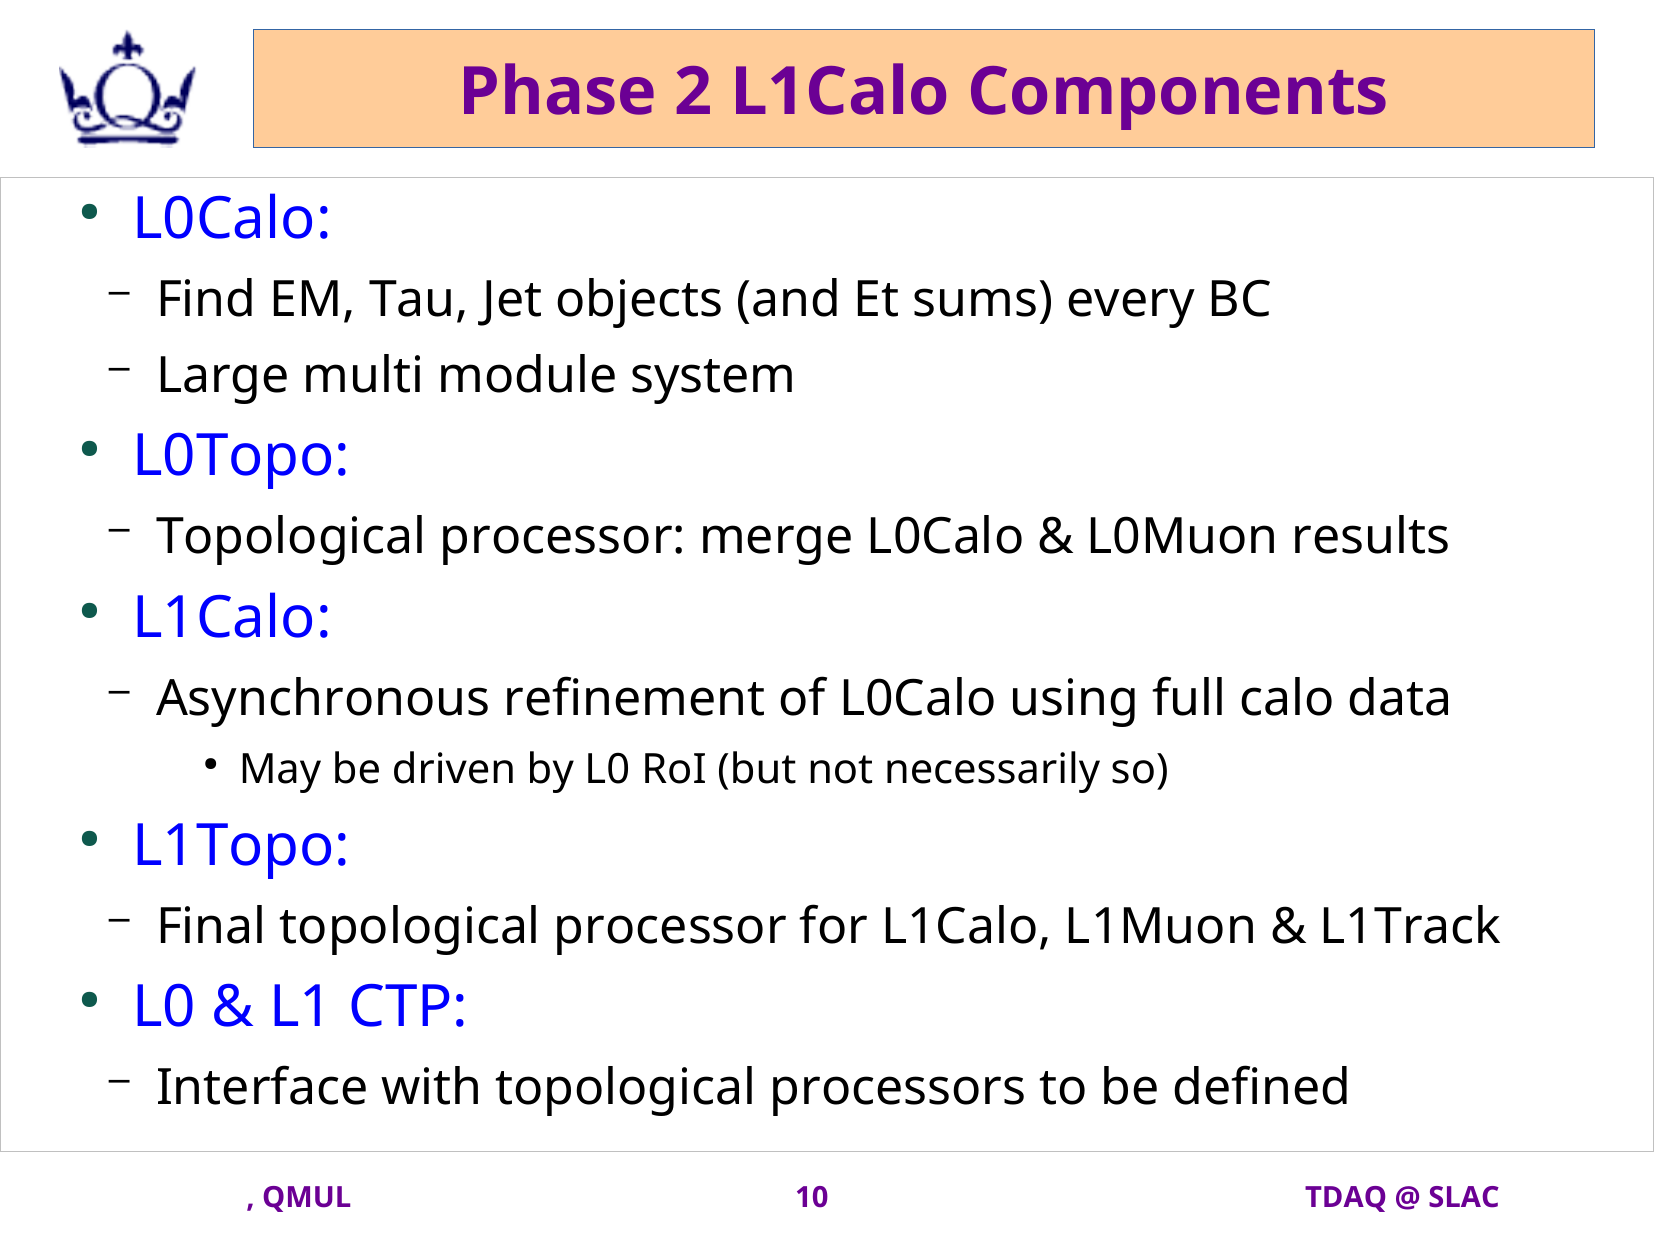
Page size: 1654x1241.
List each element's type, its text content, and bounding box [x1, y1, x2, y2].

list L0Calo: Find EM, Tau, Jet objects (and Et sums) every BC Large multi module system L0Topo: Topological processor: merge L0Calo & L0Muon results L1Calo: Asynchronous refinement of L0Calo using full calo data May be driven by L0 RoI (but not necessarily so) L1Topo: Final topological processor for L1Calo, L1Muon & L1Track L0 & L1 CTP: Interface with topological processors to be defined [61, 181, 1605, 1149]
picture [59, 29, 200, 148]
title Phase 2 L1Calo Components [253, 29, 1595, 148]
